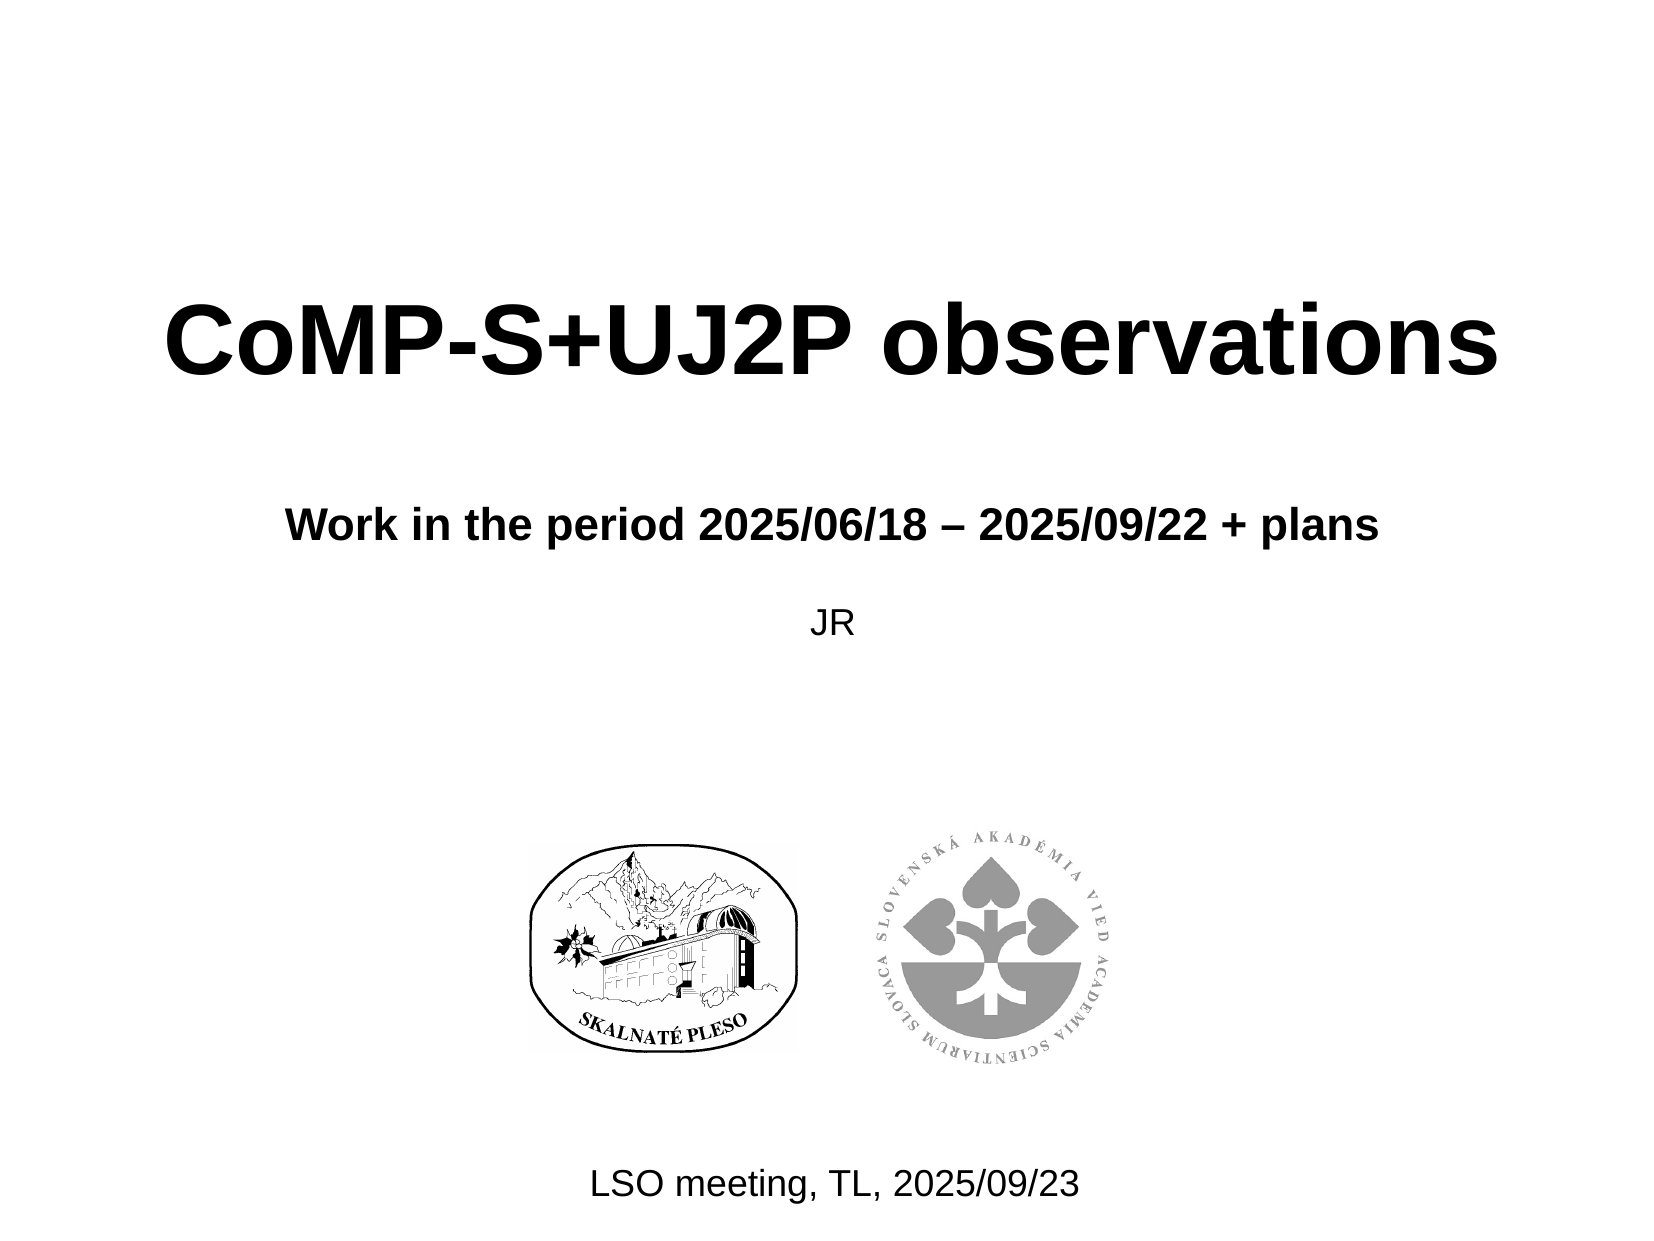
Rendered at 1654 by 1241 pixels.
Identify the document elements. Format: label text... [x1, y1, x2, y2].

text_box CoMP-S+UJ2P observations Work in the period 2025/06/18 – 2025/09/22 + plans JR [105, 276, 1561, 968]
subtitle CoMP-S+UJ2P observations Period 2023/03/17 - 2023/06/15 + plans JR LSO meeting, TL, 2023/06/16 [82, 0, 1571, 1241]
picture [860, 968, 1124, 1081]
text_box LSO meeting, TL, 2025/09/23 [574, 1155, 1396, 1241]
picture [528, 968, 799, 1054]
